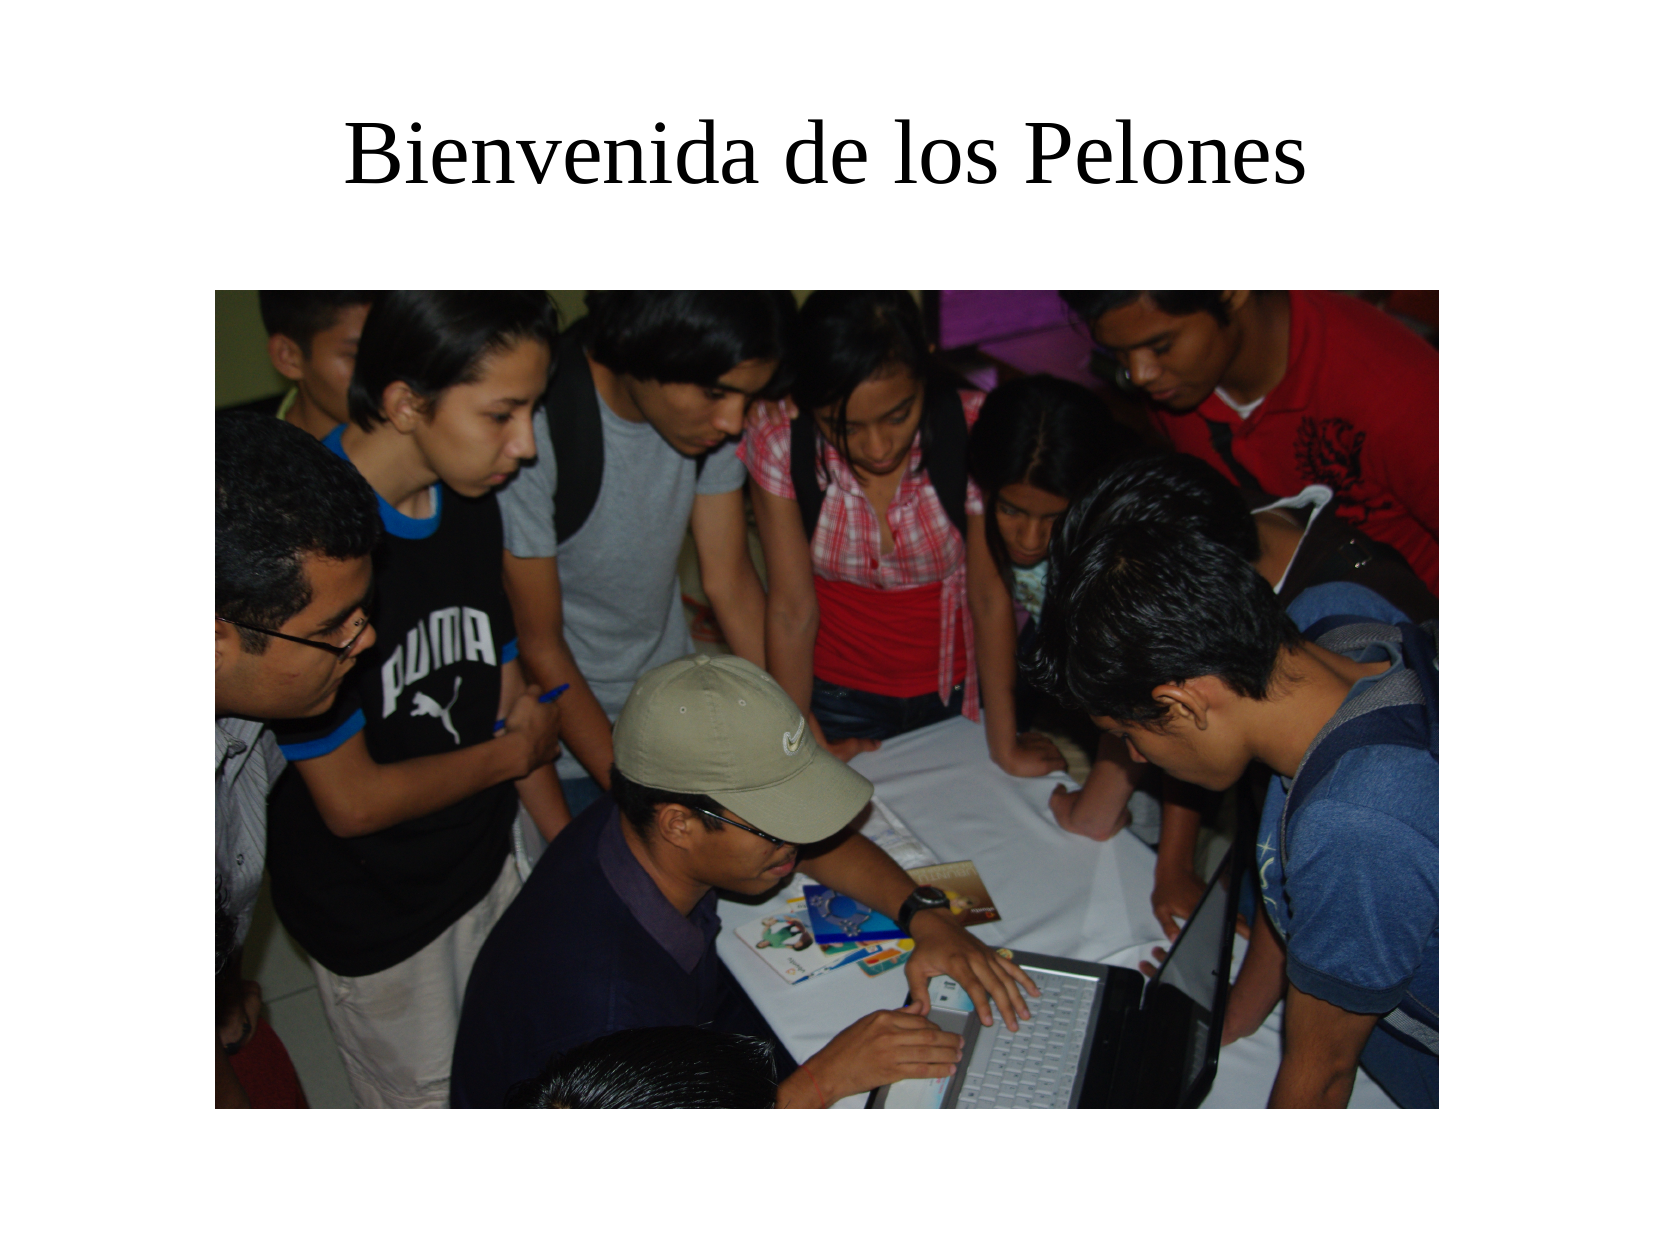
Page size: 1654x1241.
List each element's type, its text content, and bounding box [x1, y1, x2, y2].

picture [215, 290, 1439, 1109]
title Bienvenida de los Pelones [82, 49, 1571, 257]
